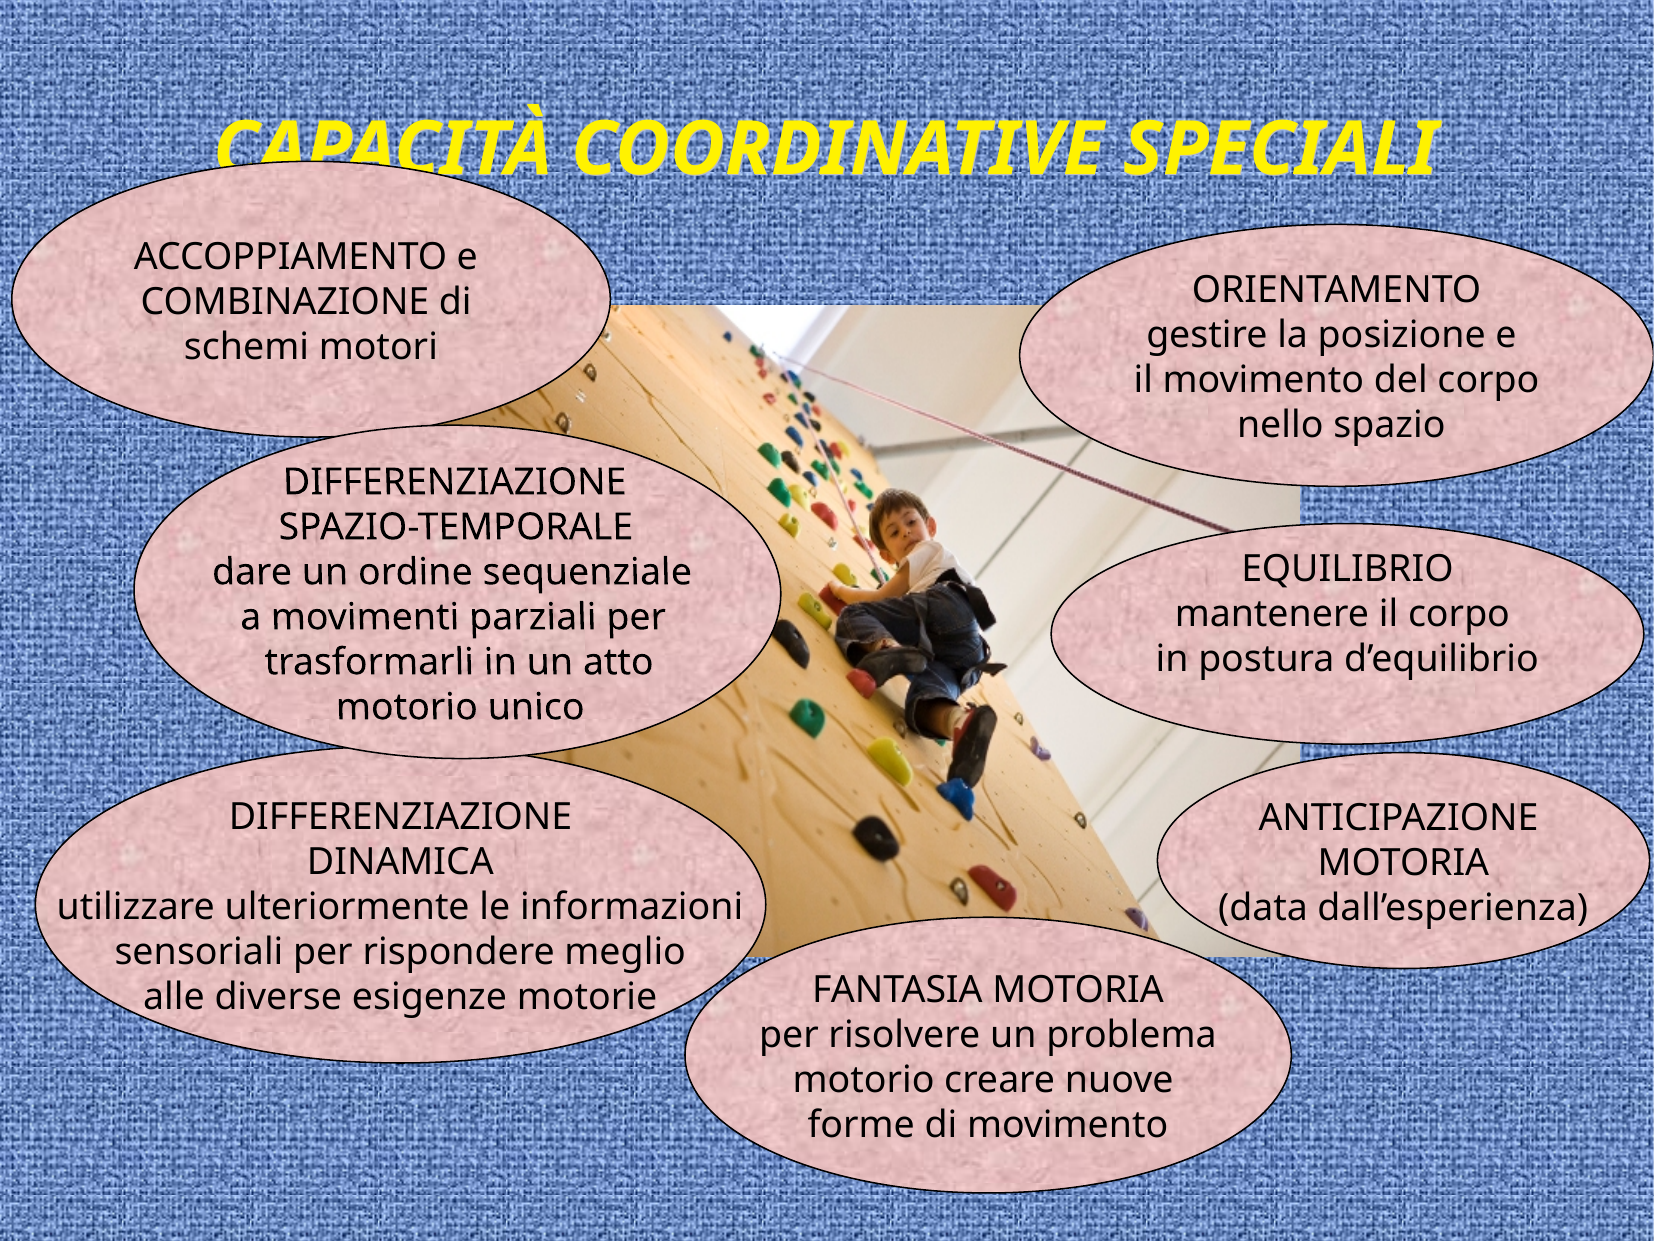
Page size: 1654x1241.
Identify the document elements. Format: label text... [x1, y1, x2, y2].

text_box FANTASIA MOTORIA per risolvere un problema motorio creare nuove forme di movimento [684, 917, 1292, 1193]
text_box ORIENTAMENTO gestire la posizione e il movimento del corpo nello spazio [1019, 224, 1654, 487]
text_box DIFFERENZIAZIONE DINAMICA utilizzare ulteriormente le informazioni sensoriali per rispondere meglio alle diverse esigenze motorie [35, 748, 766, 1063]
text_box CAPACITÀ COORDINATIVE SPECIALI [124, 41, 1530, 249]
picture [0, 0, 1654, 1241]
text_box DIFFERENZIAZIONE SPAZIO-TEMPORALE dare un ordine sequenziale a movimenti parziali per trasformarli in un atto motorio unico [134, 425, 781, 759]
text_box ANTICIPAZIONE MOTORIA (data dall’esperienza) [1157, 752, 1650, 969]
text_box EQUILIBRIO mantenere il corpo in postura d’equilibrio [1051, 523, 1644, 745]
text_box ACCOPPIAMENTO e COMBINAZIONE di schemi motori [11, 161, 611, 438]
